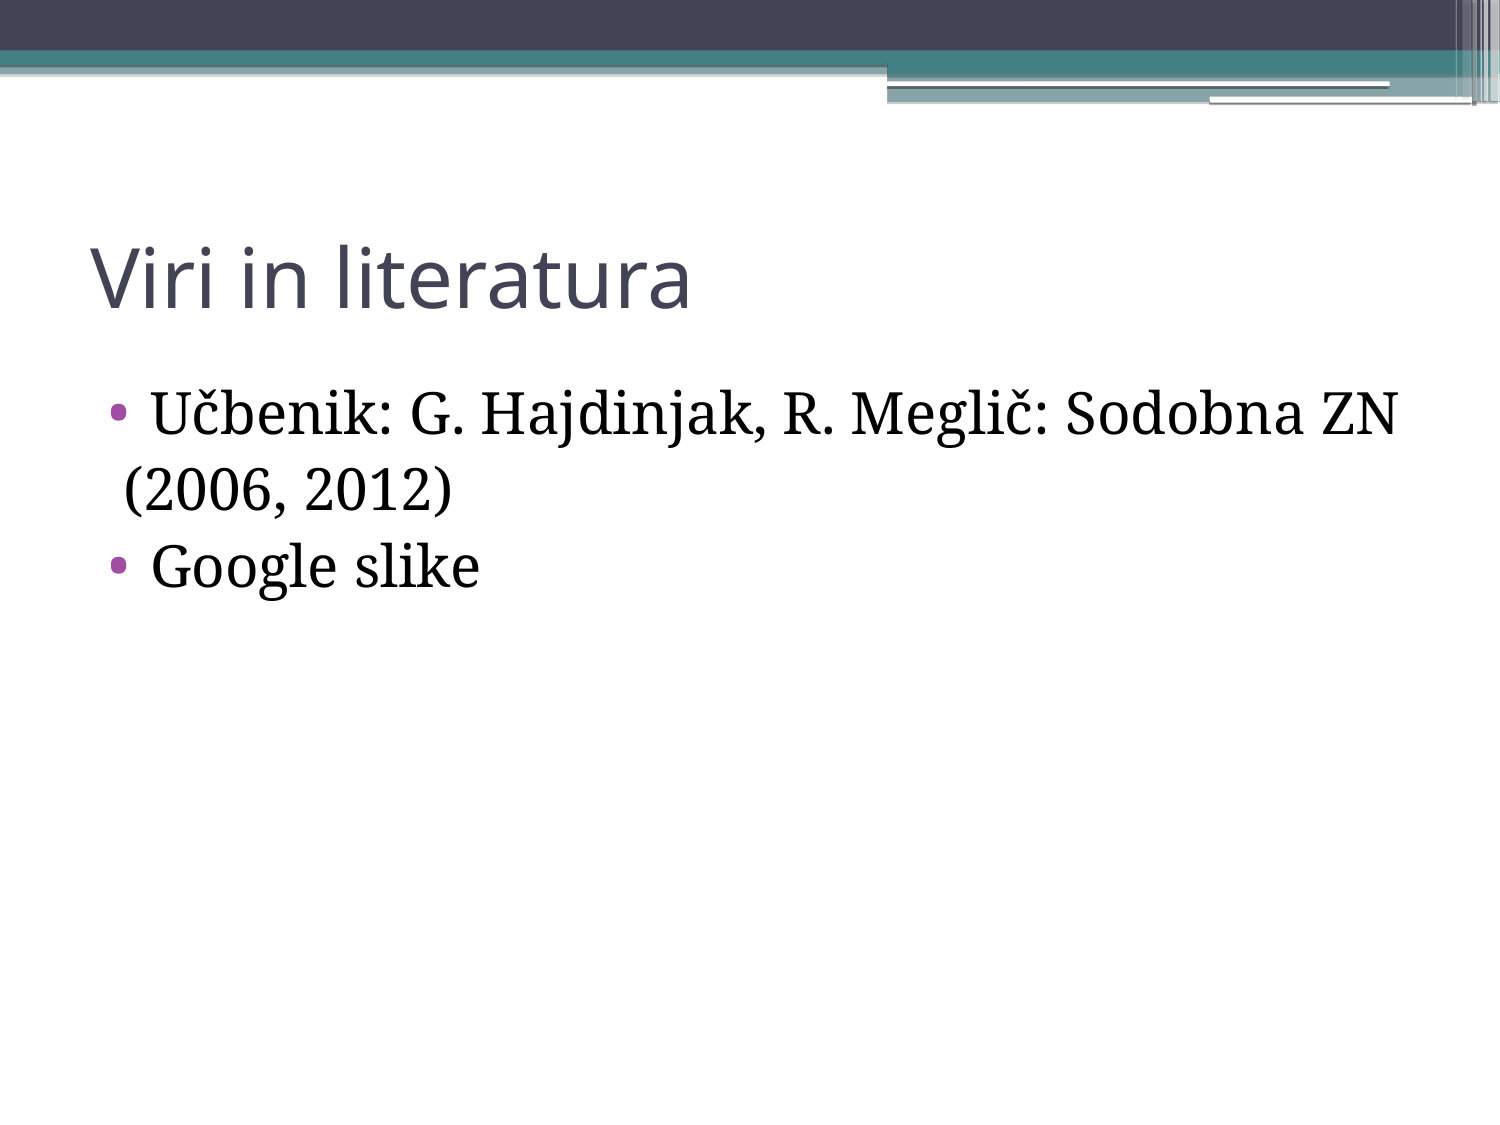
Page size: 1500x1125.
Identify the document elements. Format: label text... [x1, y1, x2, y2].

title Viri in literatura [75, 187, 1425, 363]
list Učbenik: G. Hajdinjak, R. Meglič: Sodobna ZN (2006, 2012) Google slike [75, 369, 1425, 1079]
